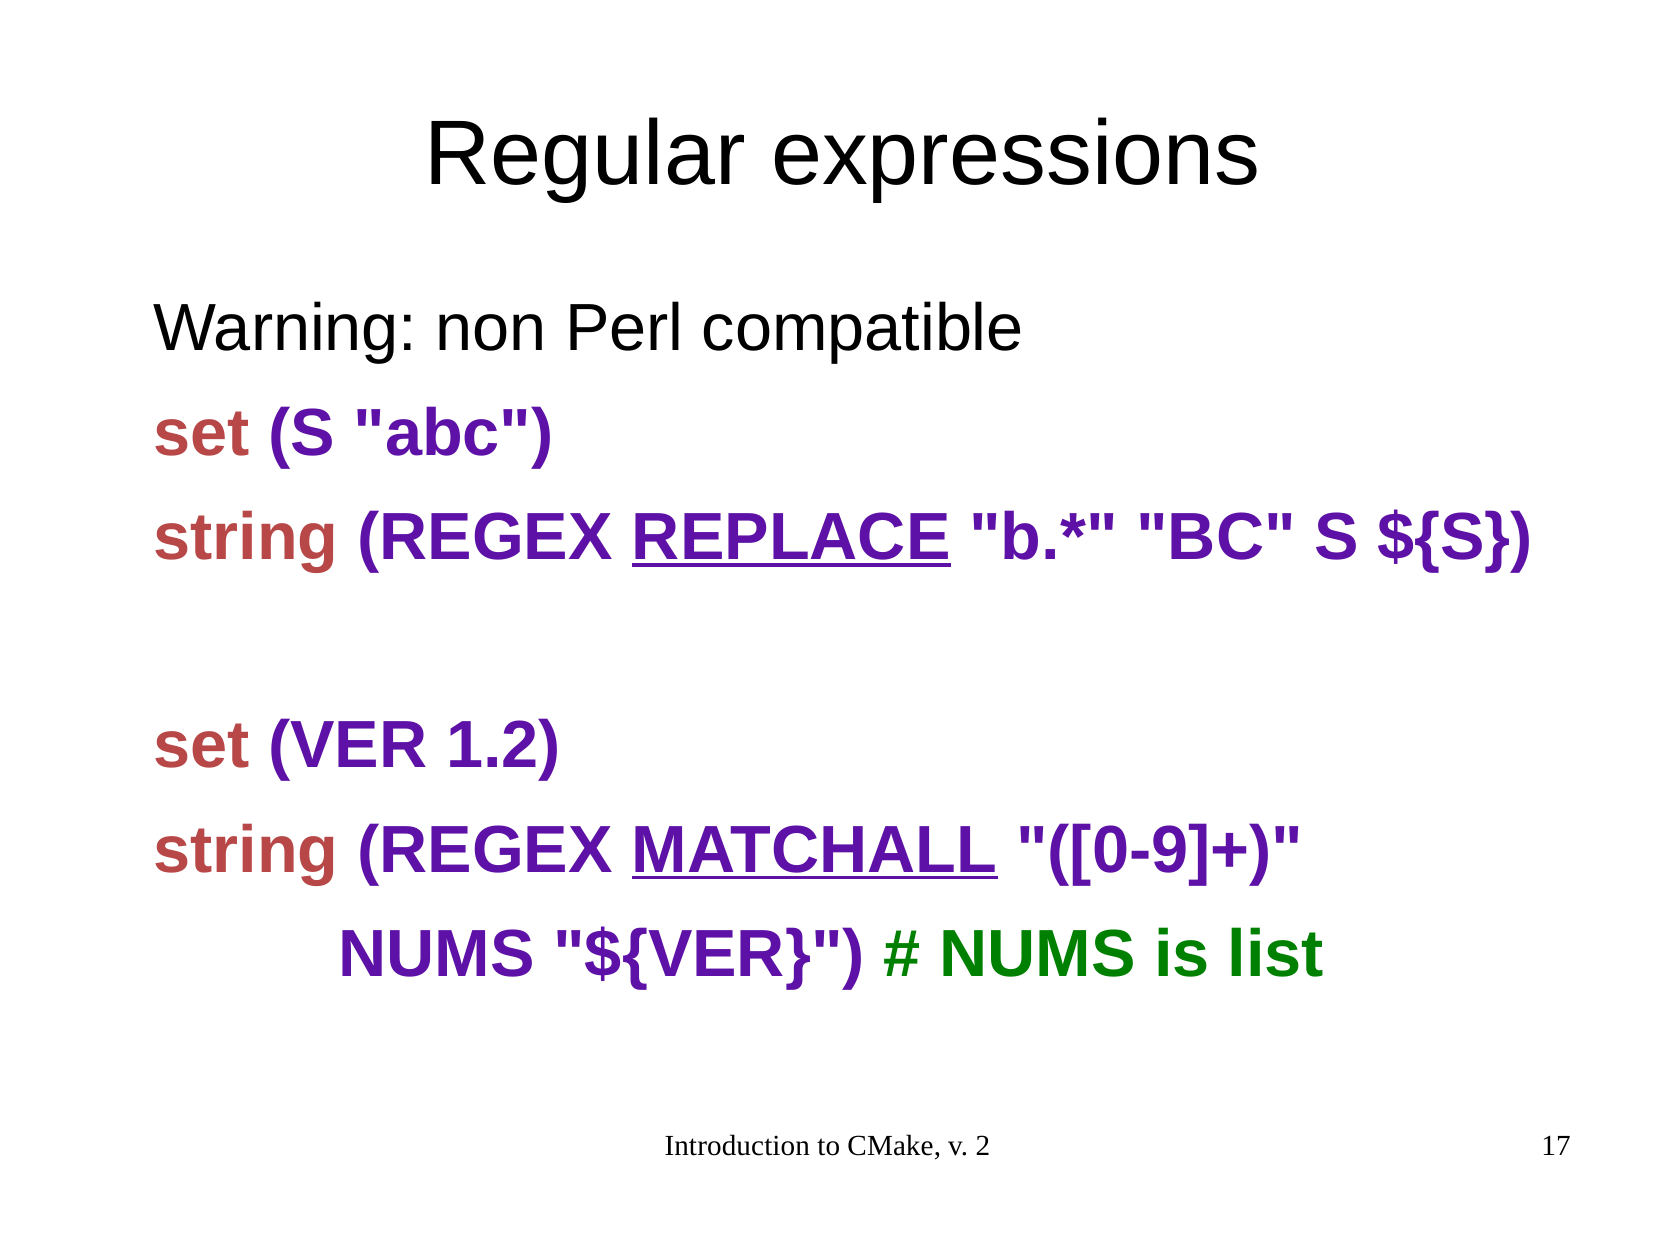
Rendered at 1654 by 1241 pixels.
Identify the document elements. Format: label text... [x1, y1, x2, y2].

title Regular expressions [82, 49, 1571, 257]
list Warning: non Perl compatible set (S "abc") string (REGEX REPLACE "b.*" "BC" S ${S}) set (VER 1.2) string (REGEX MATCHALL "([0-9]+)" NUMS "${VER}") # NUMS is list [82, 290, 1571, 1109]
